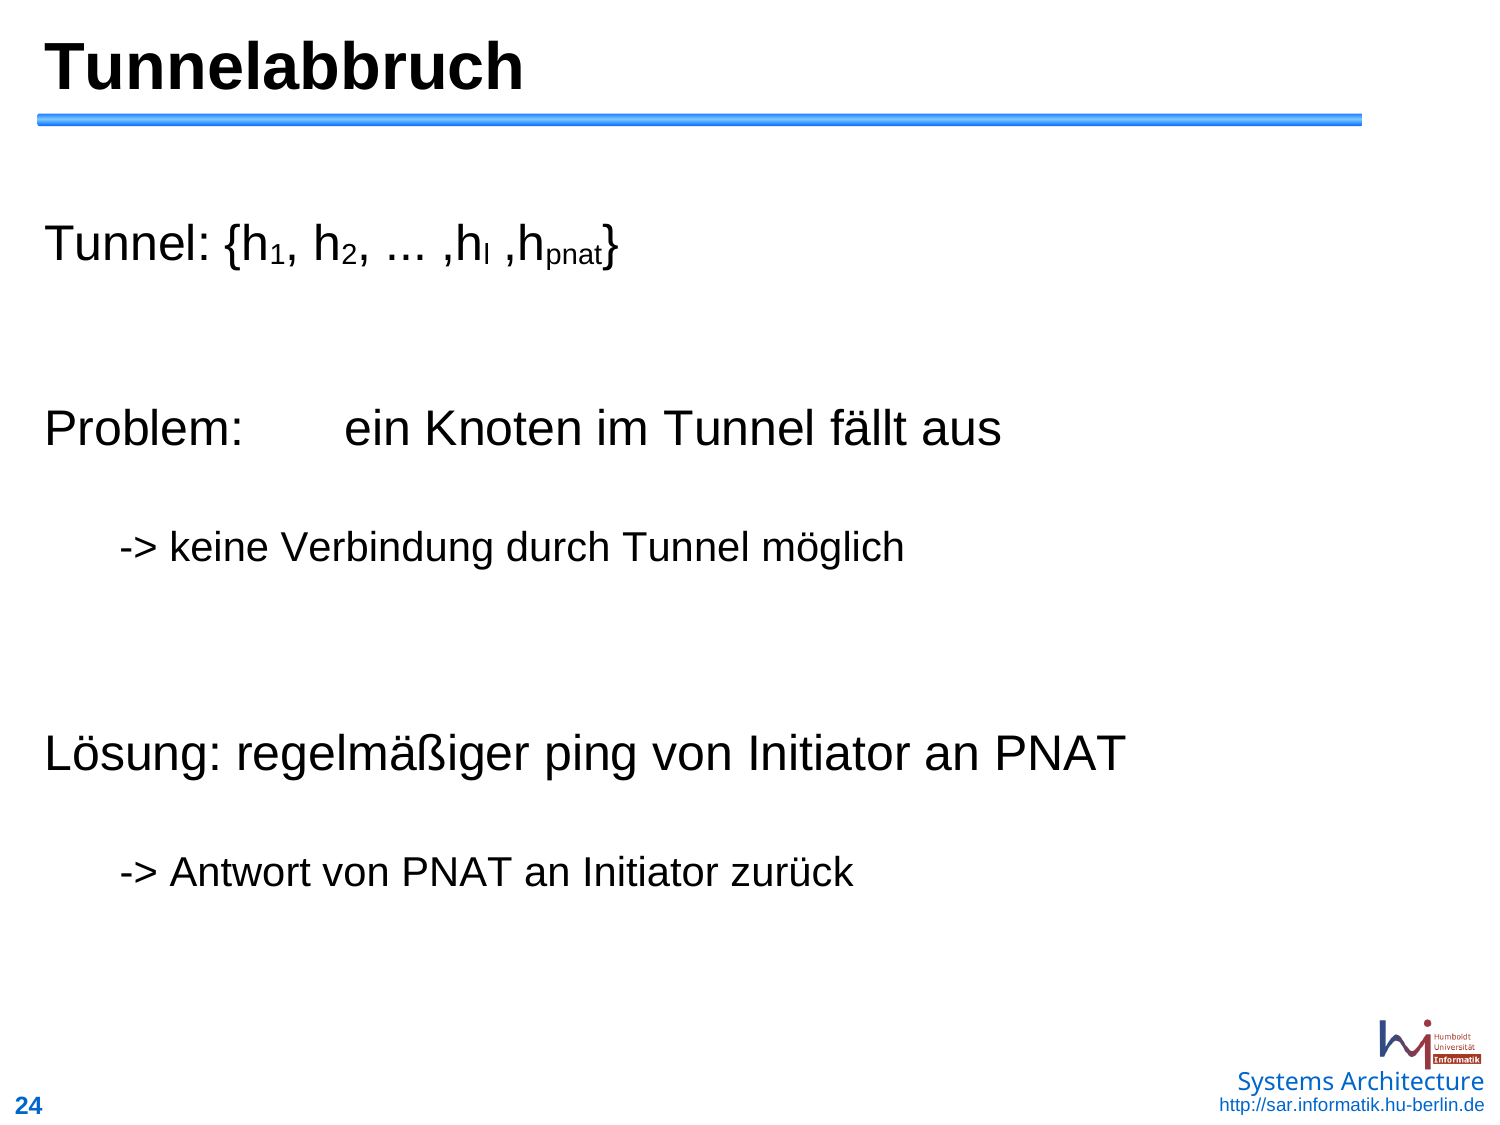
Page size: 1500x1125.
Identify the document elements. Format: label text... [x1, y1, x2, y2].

list Lösung: regelmäßiger ping von Initiator an PNAT -> Antwort von PNAT an Initiator zurück [29, 649, 1500, 916]
list Problem: ein Knoten im Tunnel fällt aus -> keine Verbindung durch Tunnel möglich [29, 324, 1500, 591]
title Tunnelabbruch [29, 20, 1500, 114]
picture [1376, 1016, 1483, 1071]
list Tunnel: {h1, h2, ... ,hl ,hpnat} [29, 139, 1500, 296]
